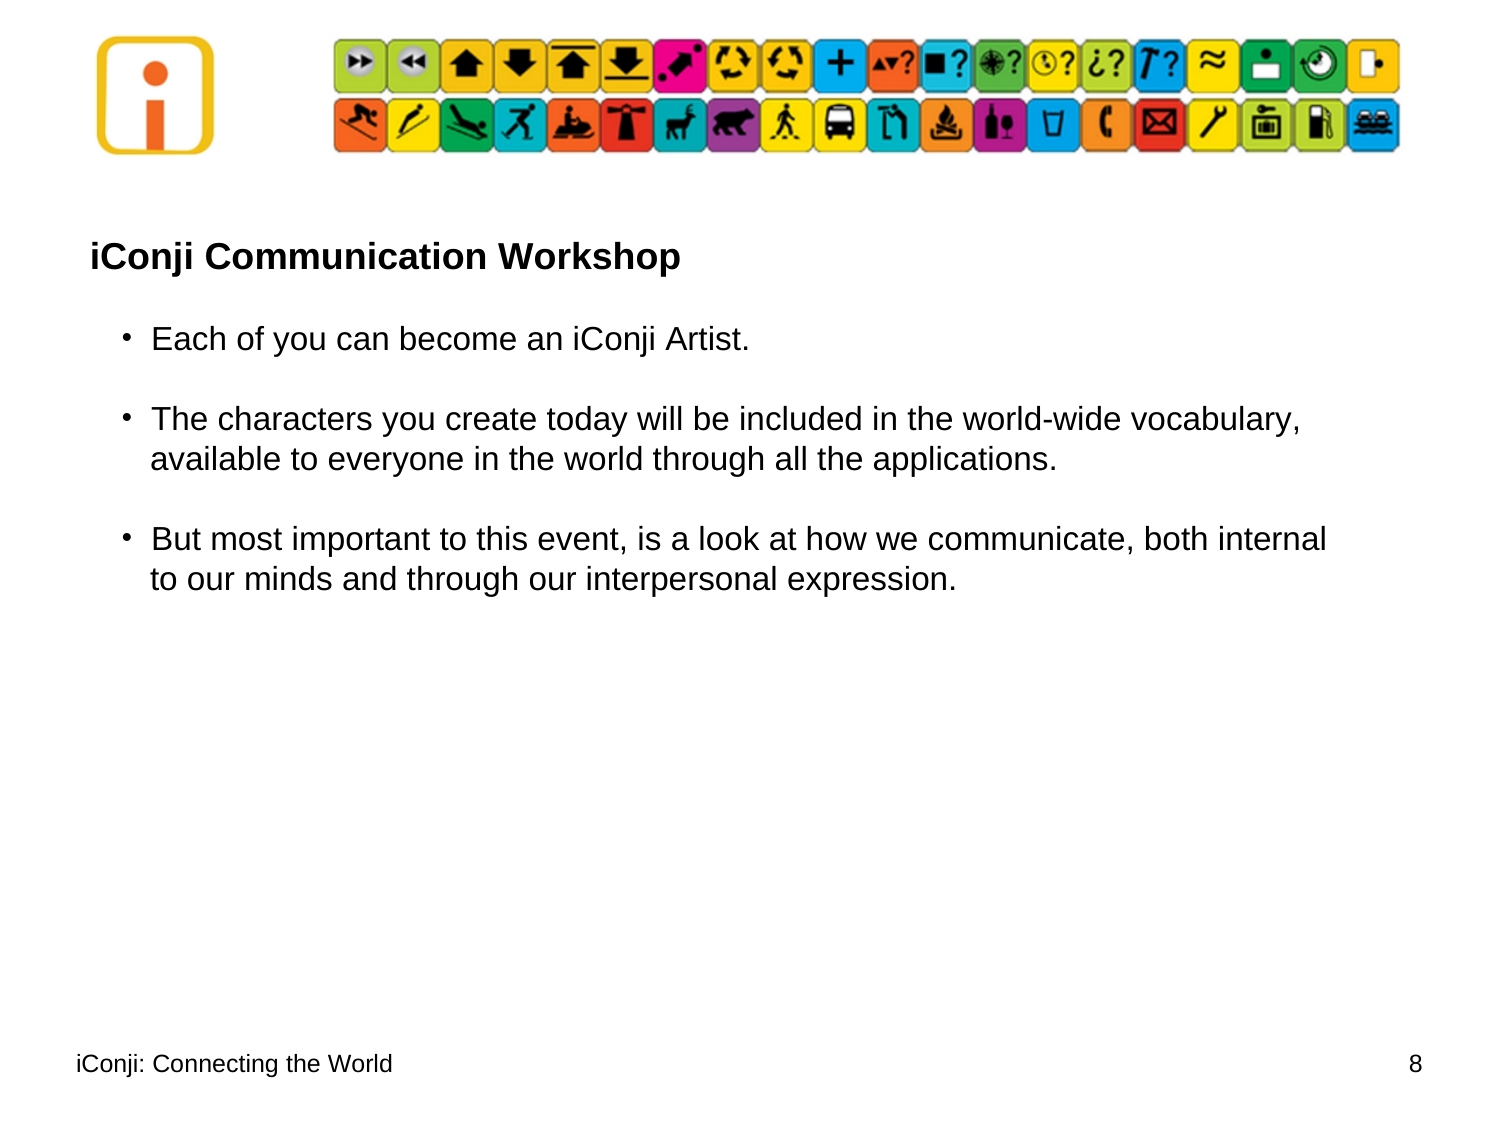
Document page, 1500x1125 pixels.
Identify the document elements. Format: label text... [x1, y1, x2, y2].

picture [75, 31, 1415, 158]
text_box iConji Communication Workshop Each of you can become an iConji Artist. The characters you create today will be included in the world-wide vocabulary, available to everyone in the world through all the applications. But most important to this event, is a look at how we communicate, both internal to our minds and through our interpersonal expression. [75, 224, 1426, 1064]
